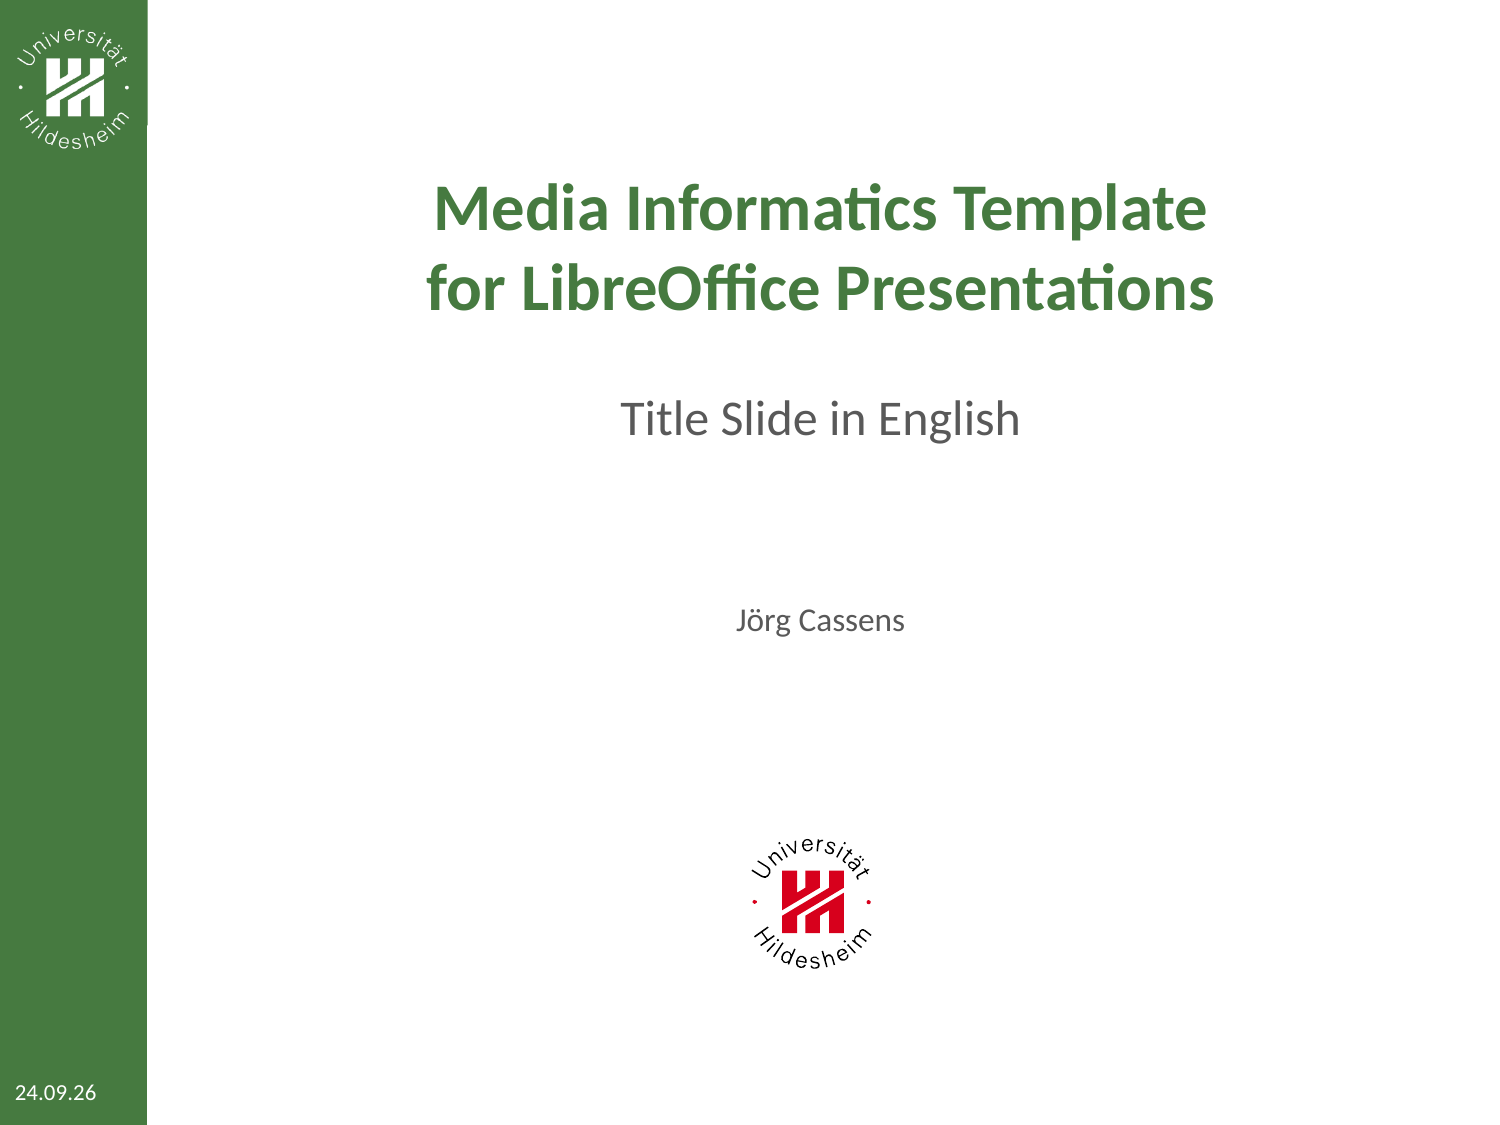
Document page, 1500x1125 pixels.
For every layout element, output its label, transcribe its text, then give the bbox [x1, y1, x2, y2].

list Jörg Cassens [253, 590, 1388, 646]
title Media Informatics Template for LibreOffice Presentations [254, 156, 1388, 362]
picture [17, 29, 129, 149]
subtitle Title Slide in English [253, 378, 1388, 539]
